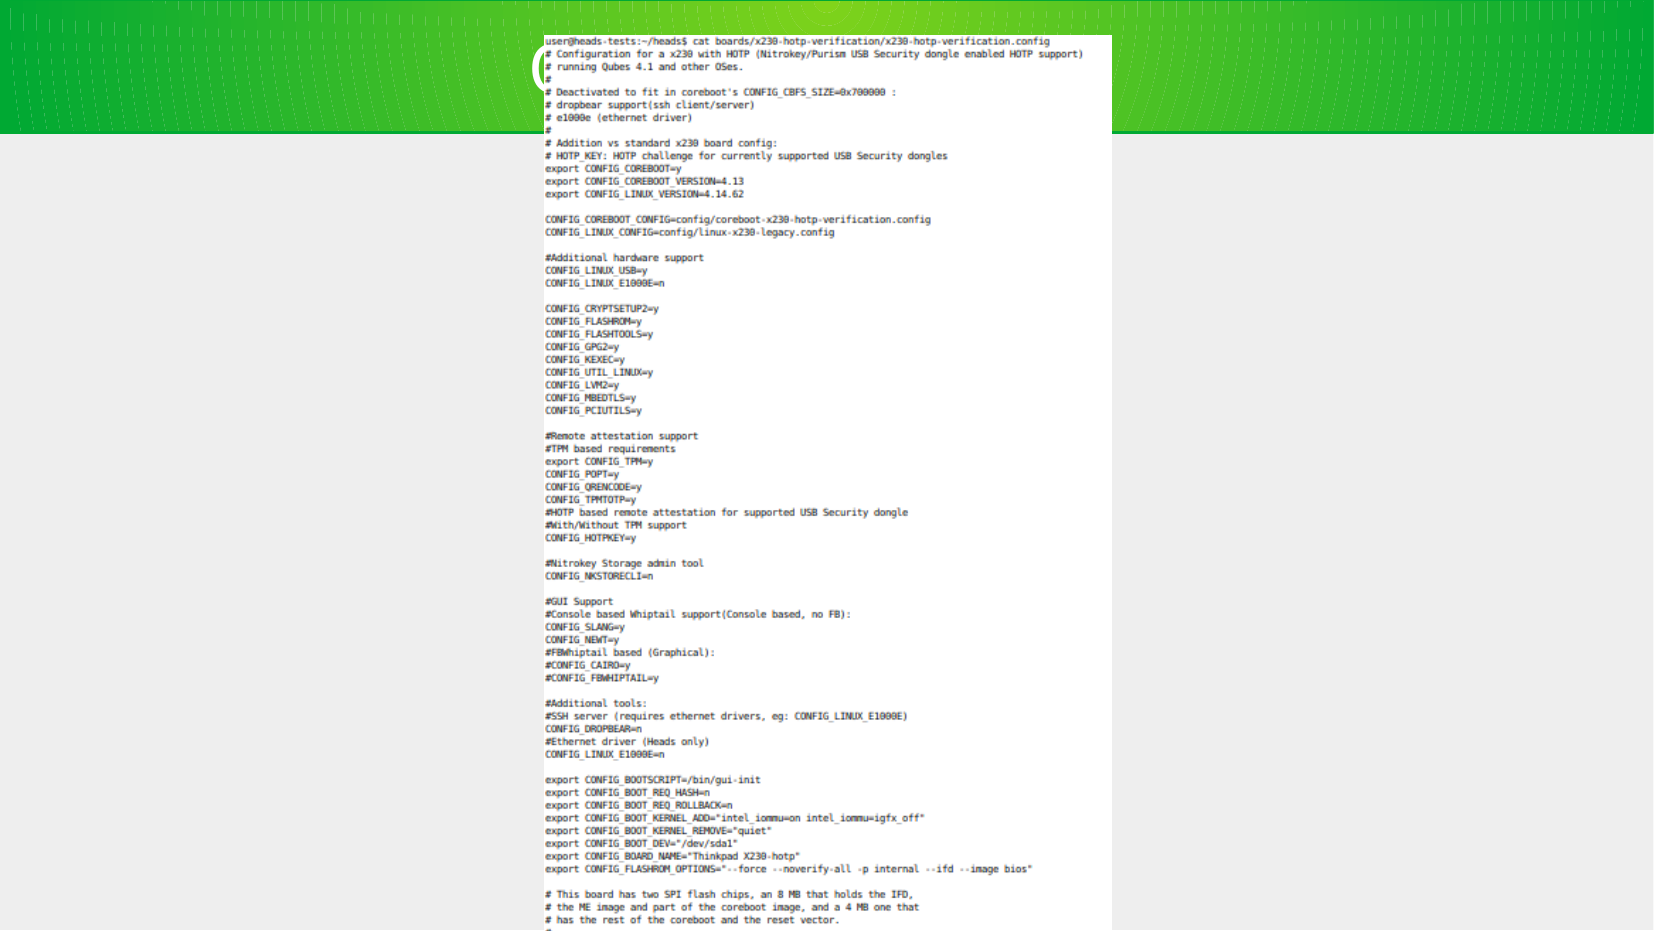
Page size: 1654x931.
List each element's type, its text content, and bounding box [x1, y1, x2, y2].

title OEM/Legacy BIOS [73, 14, 1565, 119]
picture [544, 35, 1112, 931]
